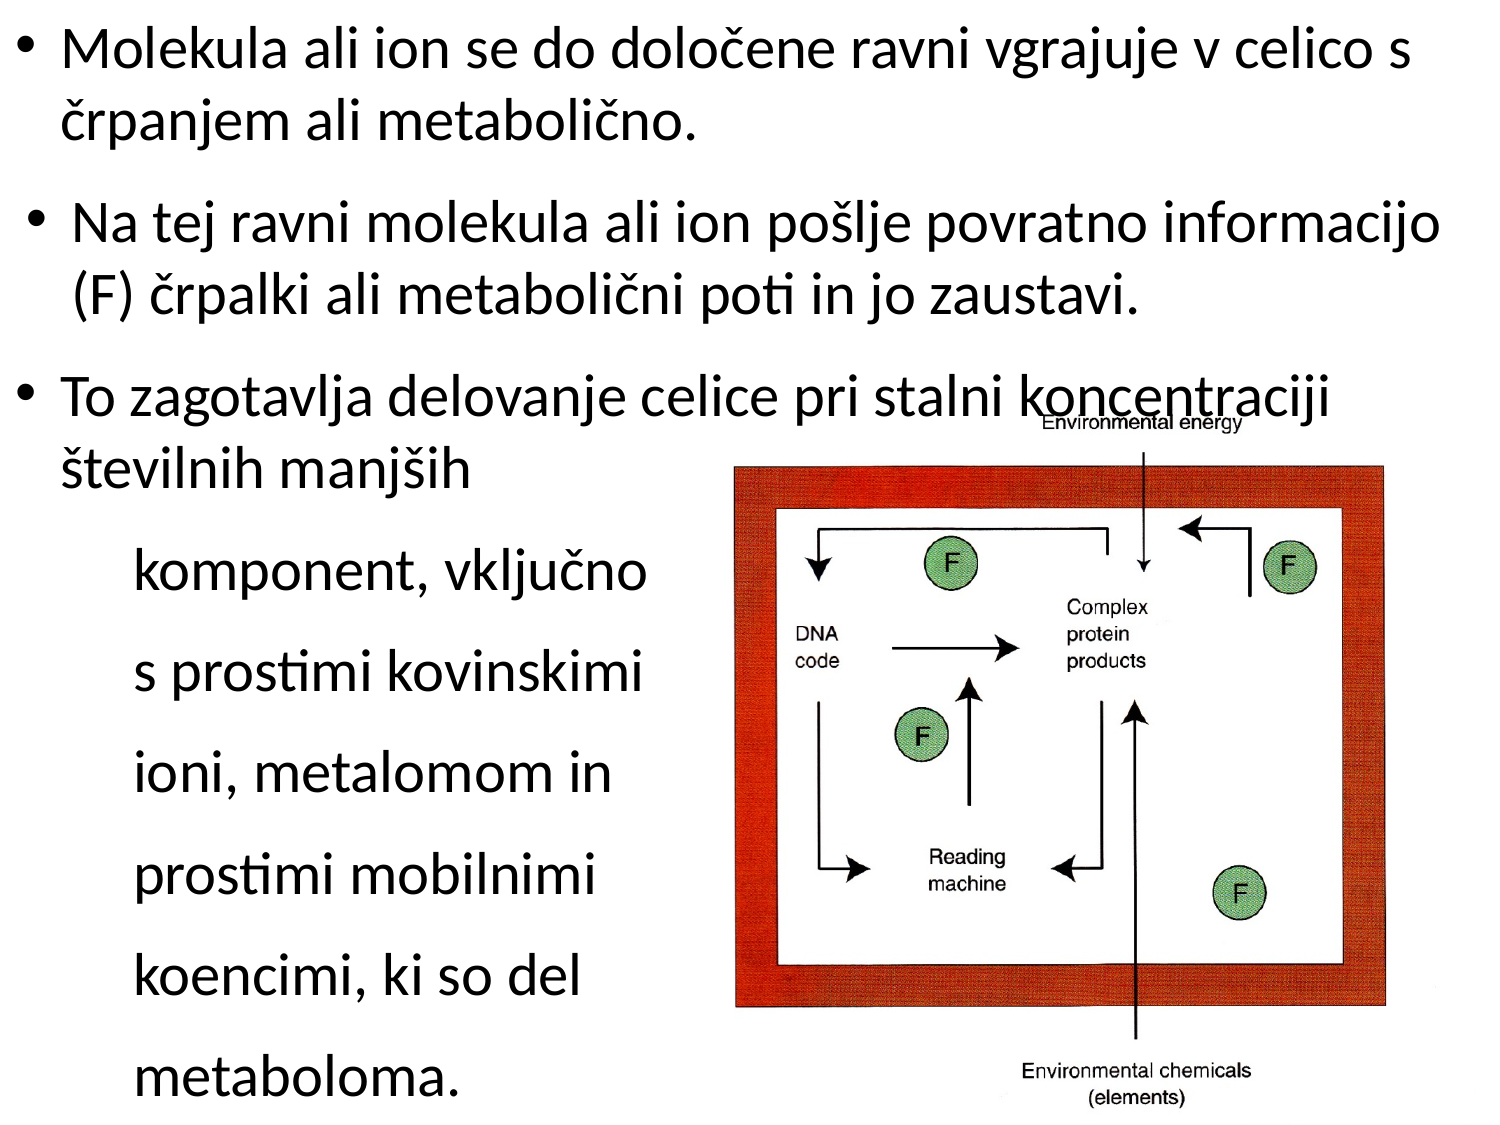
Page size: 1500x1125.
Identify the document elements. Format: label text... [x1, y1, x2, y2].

list Molekula ali ion se do določene ravni vgrajuje v celico s črpanjem ali metabolično. Na tej ravni molekula ali ion pošlje povratno informacijo (F) črpalki ali metabolični poti in jo zaustavi. To zagotavlja delovanje celice pri stalni koncentraciji številnih manjših komponent, vključno s prostimi kovinskimi ioni, metalomom in prostimi mobilnimi koencimi, ki so del metaboloma. [0, 0, 1500, 1125]
